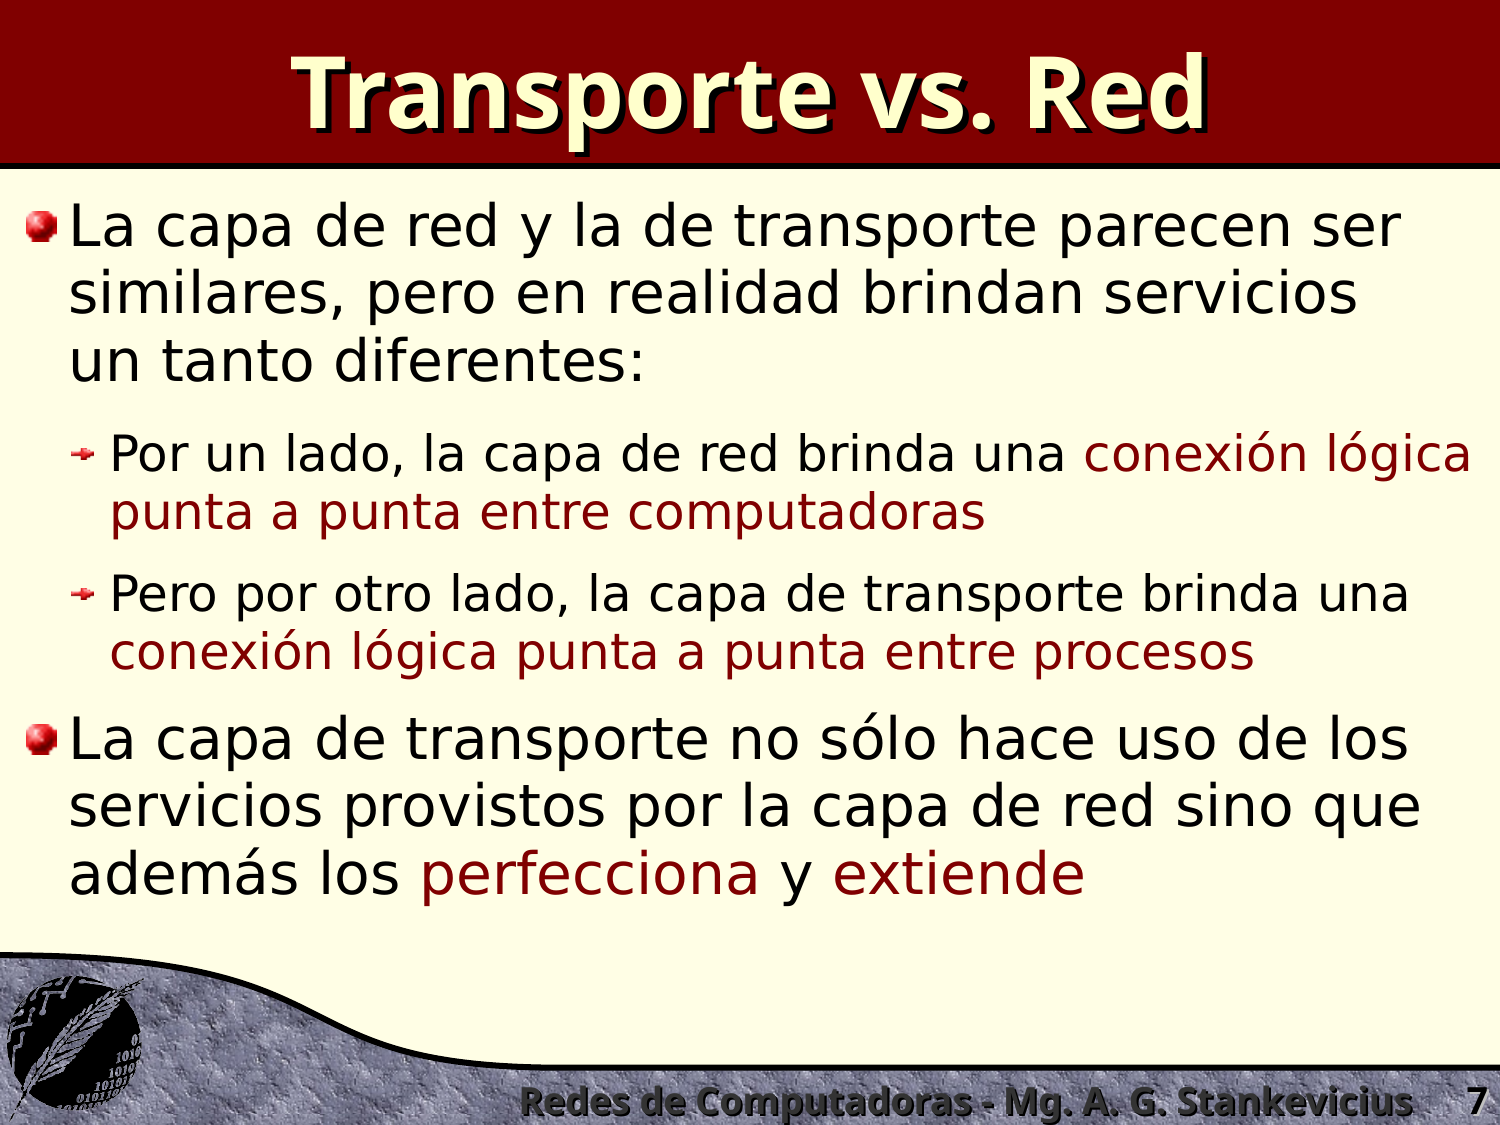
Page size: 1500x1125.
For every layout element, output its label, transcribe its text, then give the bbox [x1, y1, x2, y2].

picture [0, 959, 1500, 1125]
picture [1047, 1100, 1054, 1110]
picture [790, 1100, 795, 1110]
list La capa de red y la de transporte parecen ser similares, pero en realidad brindan servicios un tanto diferentes: Por un lado, la capa de red brinda una conexión lógica punta a punta entre computadoras Pero por otro lado, la capa de transporte brinda una conexión lógica punta a punta entre procesos La capa de transporte no sólo hace uso de los servicios provistos por la capa de red sino que además los perfecciona y extiende [11, 192, 1486, 921]
title Transporte vs. Red [15, 5, 1485, 160]
